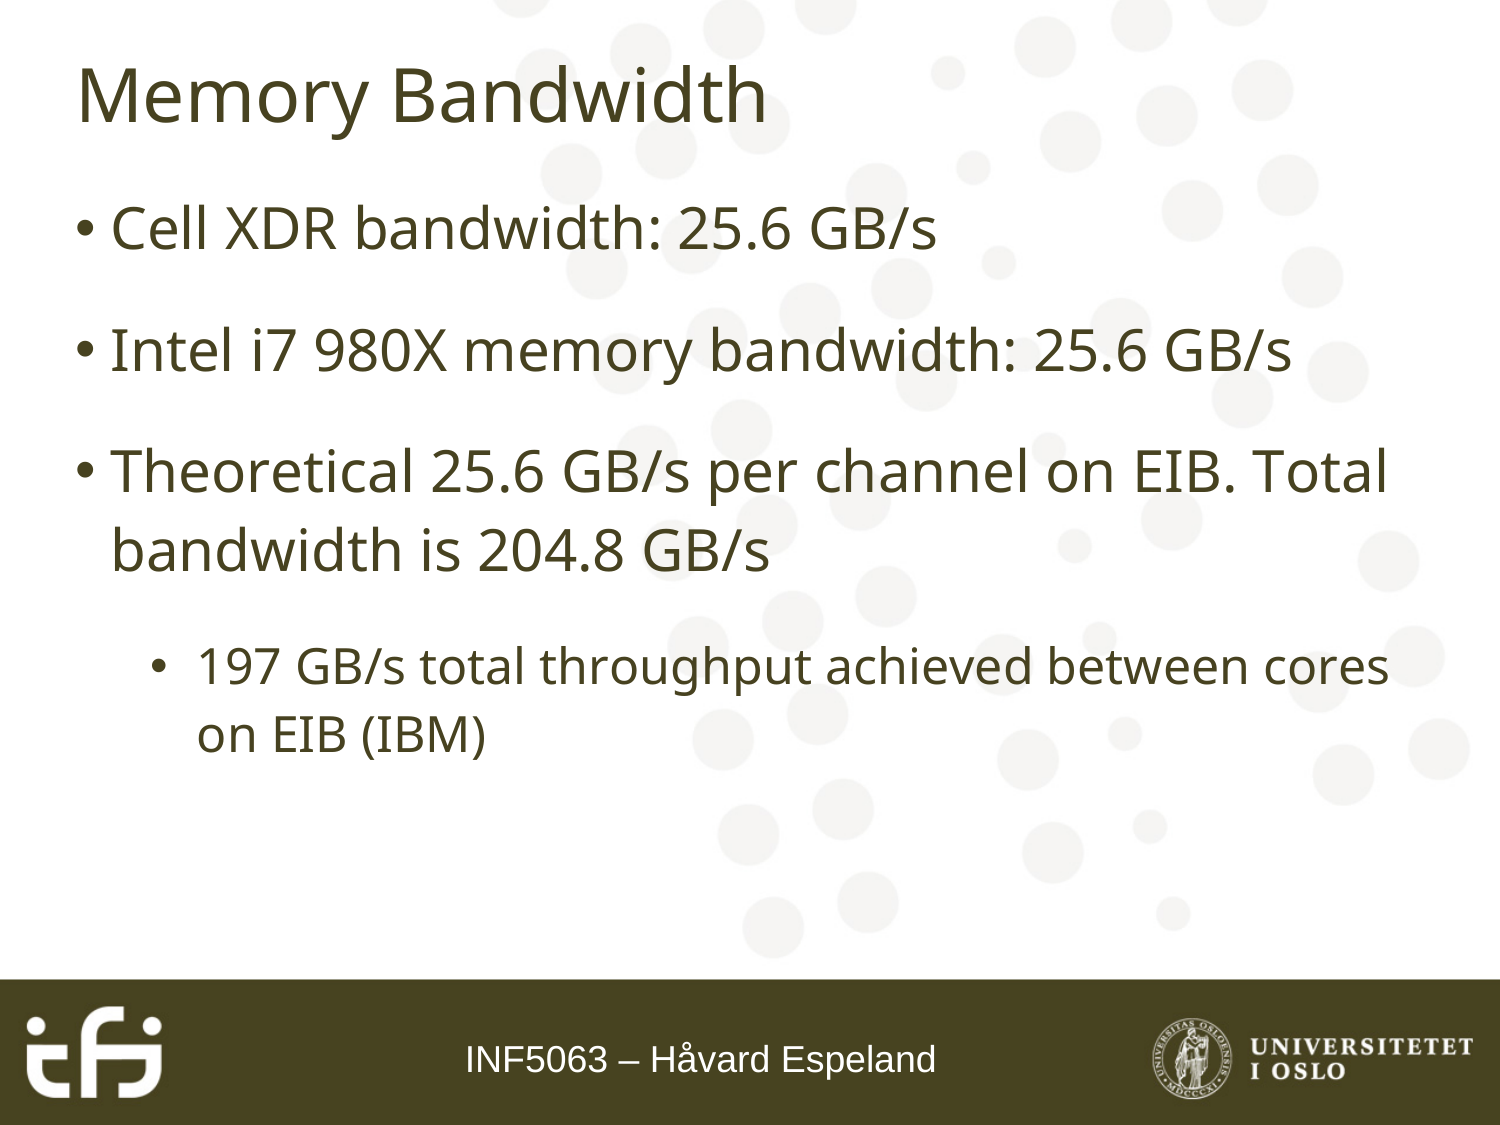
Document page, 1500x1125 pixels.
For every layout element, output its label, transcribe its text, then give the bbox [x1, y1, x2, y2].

title Memory Bandwidth [75, 40, 1426, 146]
picture [0, 0, 1500, 1125]
list Cell XDR bandwidth: 25.6 GB/s Intel i7 980X memory bandwidth: 25.6 GB/s Theoretical 25.6 GB/s per channel on EIB. Total bandwidth is 204.8 GB/s 197 GB/s total throughput achieved between cores on EIB (IBM) [75, 187, 1426, 938]
